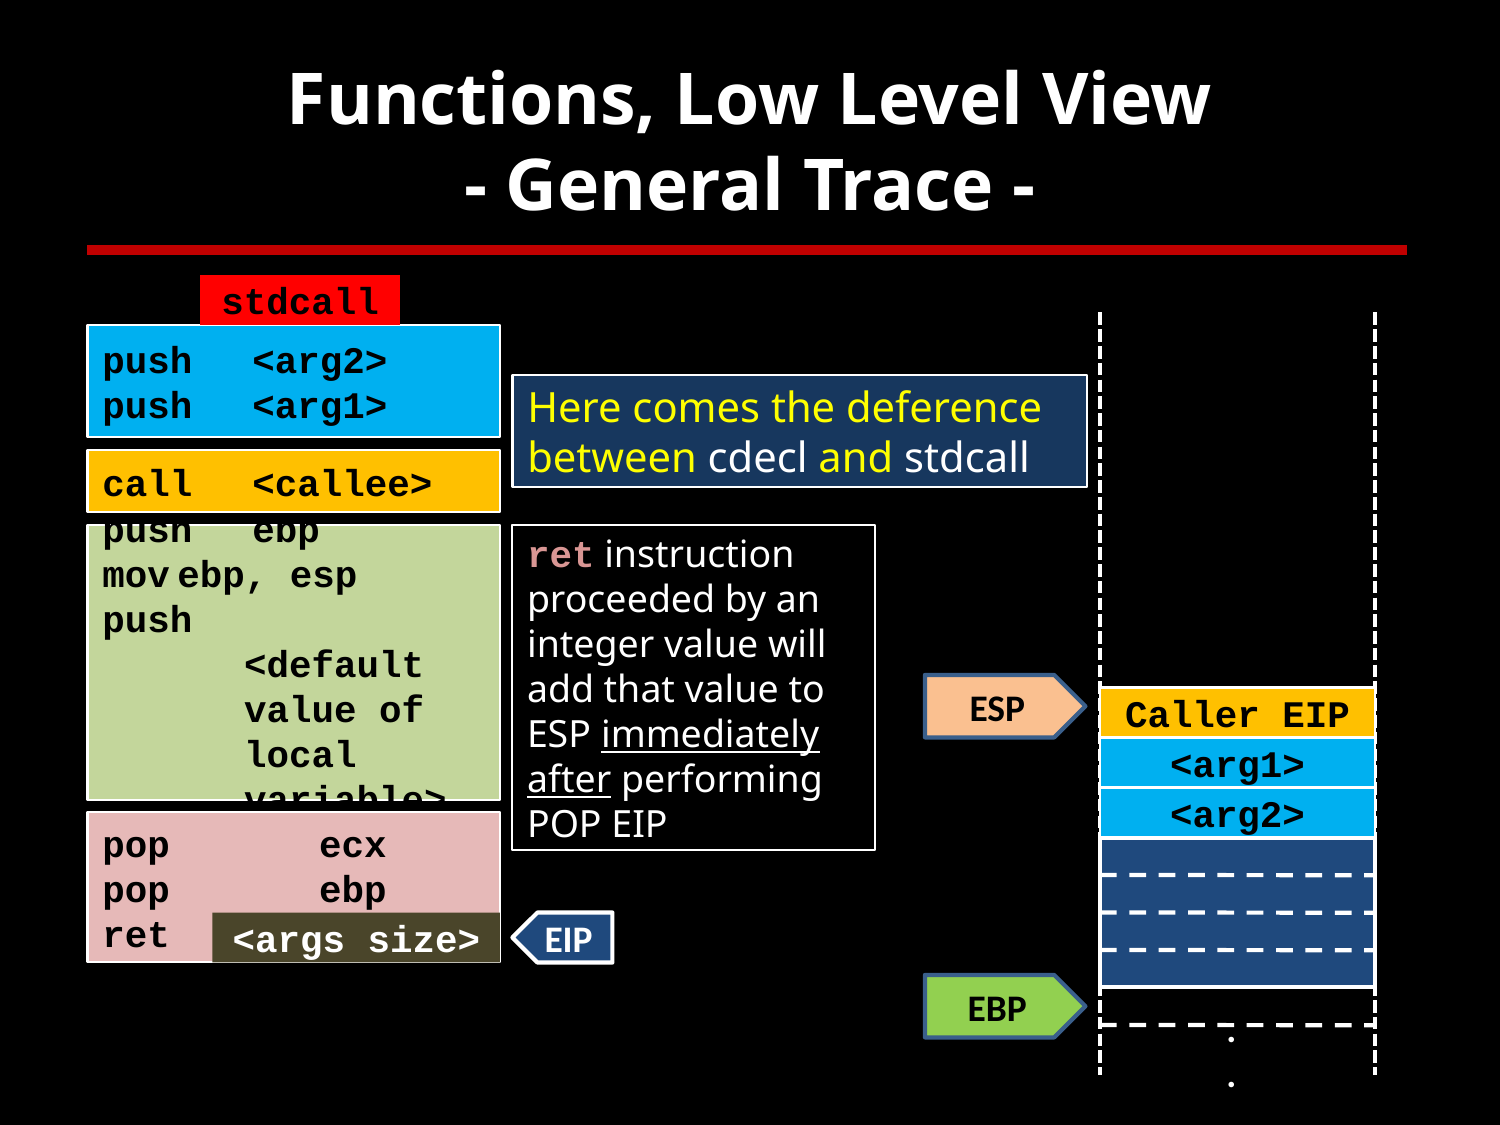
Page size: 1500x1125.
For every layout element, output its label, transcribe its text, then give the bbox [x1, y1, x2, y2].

text_box EIP [512, 912, 613, 963]
text_box ret instruction proceeded by an integer value will add that value to ESP immediately after performing POP EIP [512, 525, 875, 850]
text_box Caller EIP [1100, 687, 1375, 738]
text_box stdcall [200, 275, 400, 325]
text_box push <arg2> push <arg1> [87, 324, 500, 438]
text_box [1100, 838, 1375, 988]
text_box EBP [924, 974, 1086, 1038]
title Functions, Low Level View - General Trace - [75, 45, 1425, 233]
text_box <arg1> [1100, 738, 1375, 788]
text_box . . [1087, 1012, 1375, 1088]
text_box ESP [924, 674, 1086, 738]
text_box Here comes the deference between cdecl and stdcall [512, 375, 1088, 488]
text_box call <callee> [87, 449, 500, 513]
text_box pop ecx pop ebp ret [87, 812, 500, 963]
text_box push ebp mov ebp, esp push <default value of local variable> [87, 525, 500, 800]
text_box <args size> [212, 912, 500, 963]
text_box <arg2> [1100, 788, 1375, 838]
